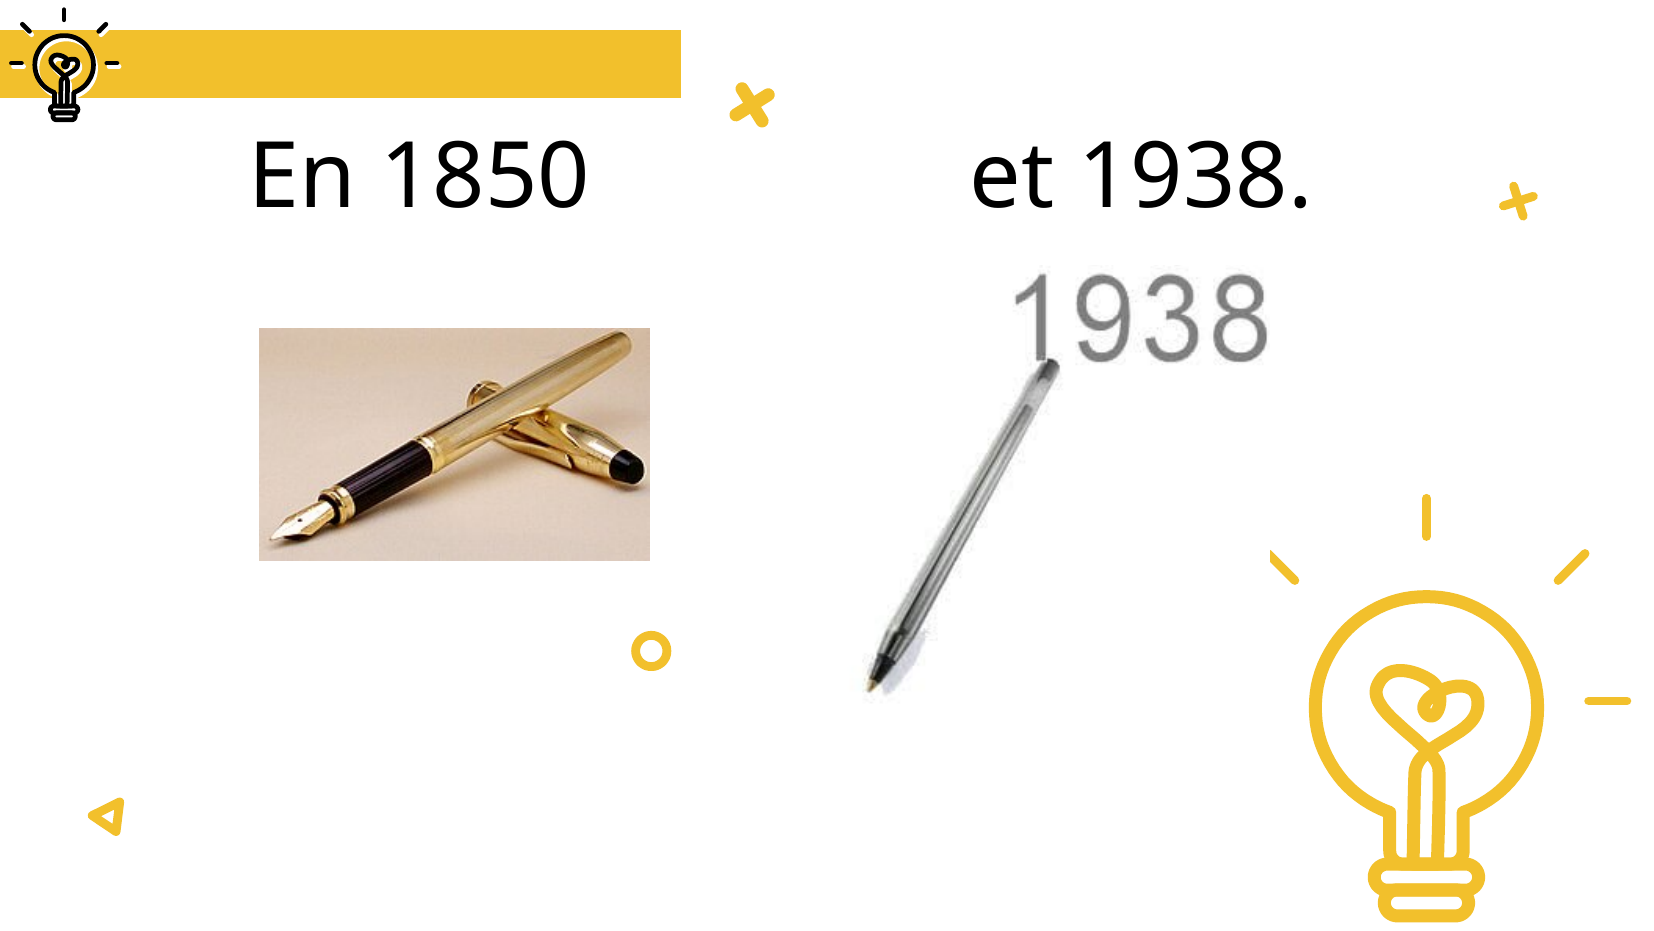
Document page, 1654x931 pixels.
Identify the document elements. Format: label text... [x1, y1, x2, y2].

picture [259, 328, 650, 562]
title En 1850 et 1938. [82, 94, 1571, 250]
picture [800, 265, 1270, 735]
